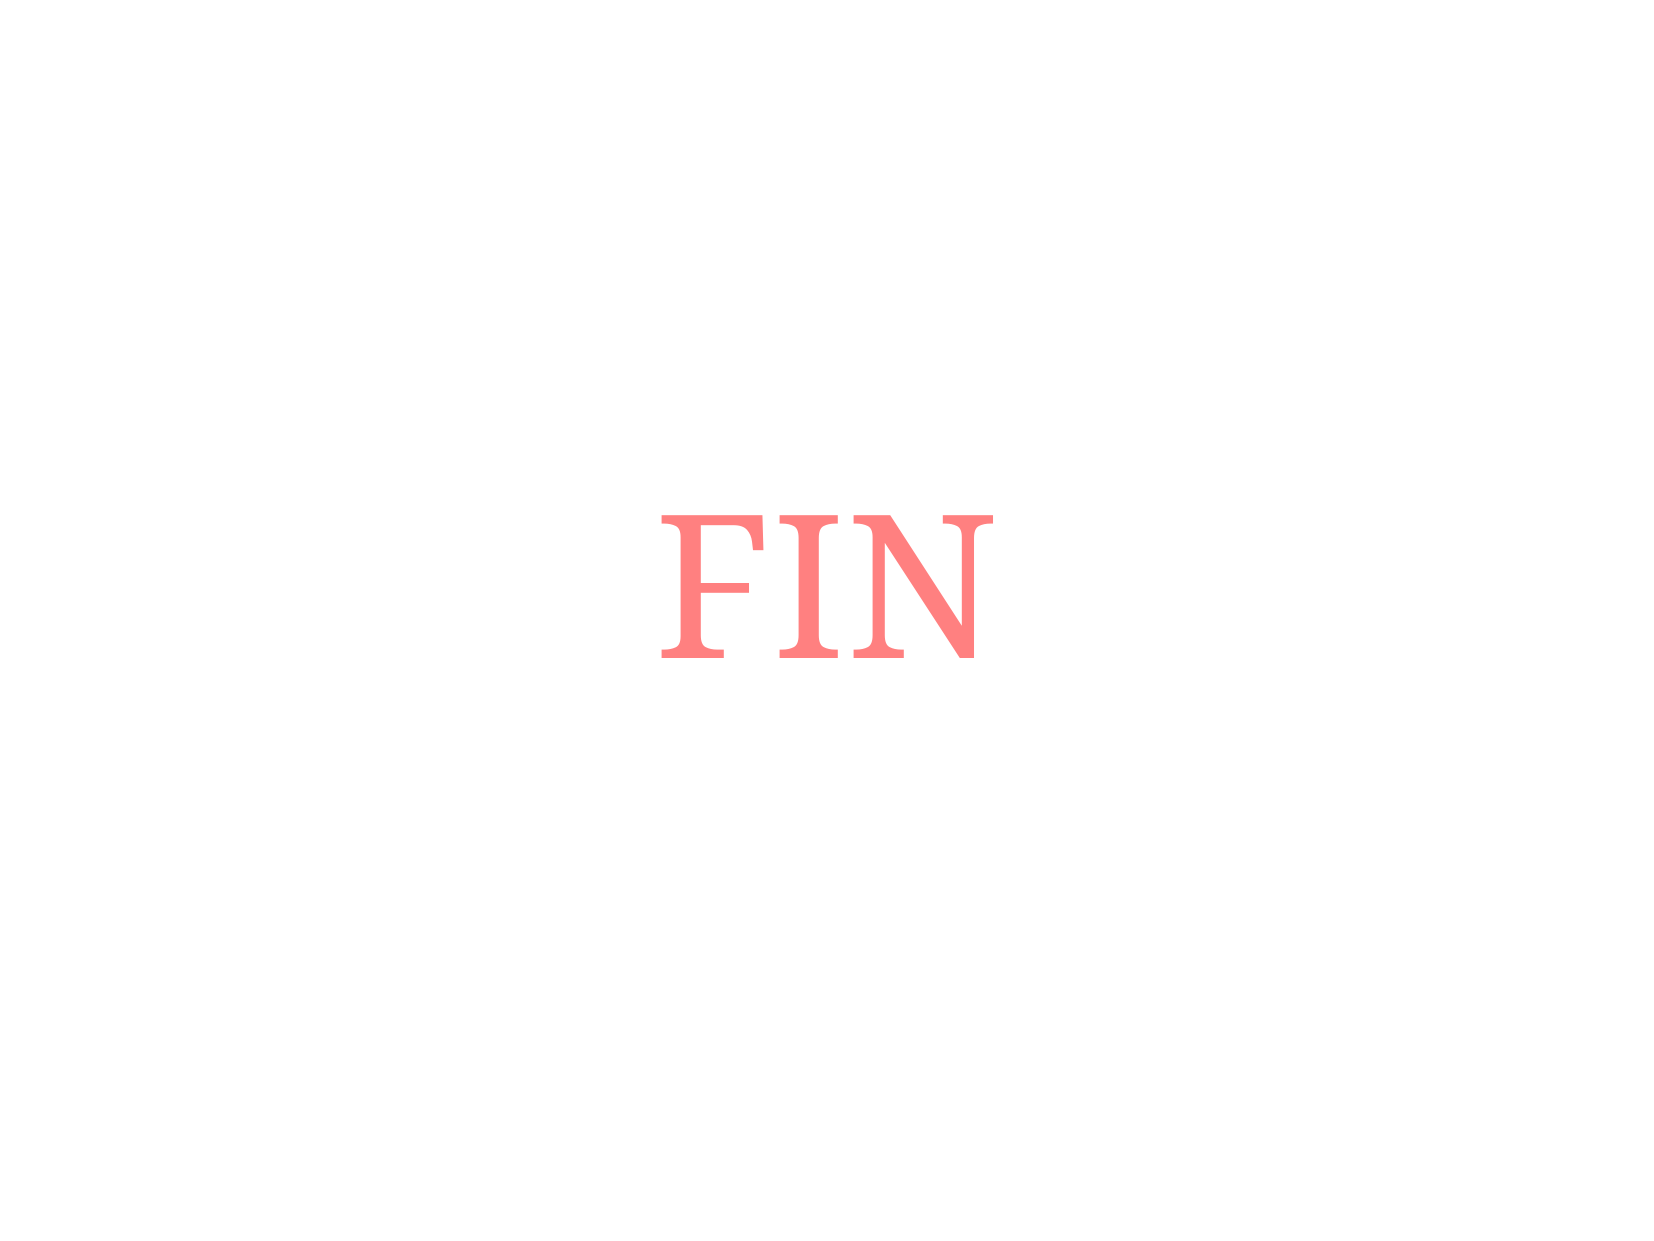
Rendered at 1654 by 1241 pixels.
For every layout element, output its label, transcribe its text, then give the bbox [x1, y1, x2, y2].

subtitle FIN [82, 49, 1571, 1109]
